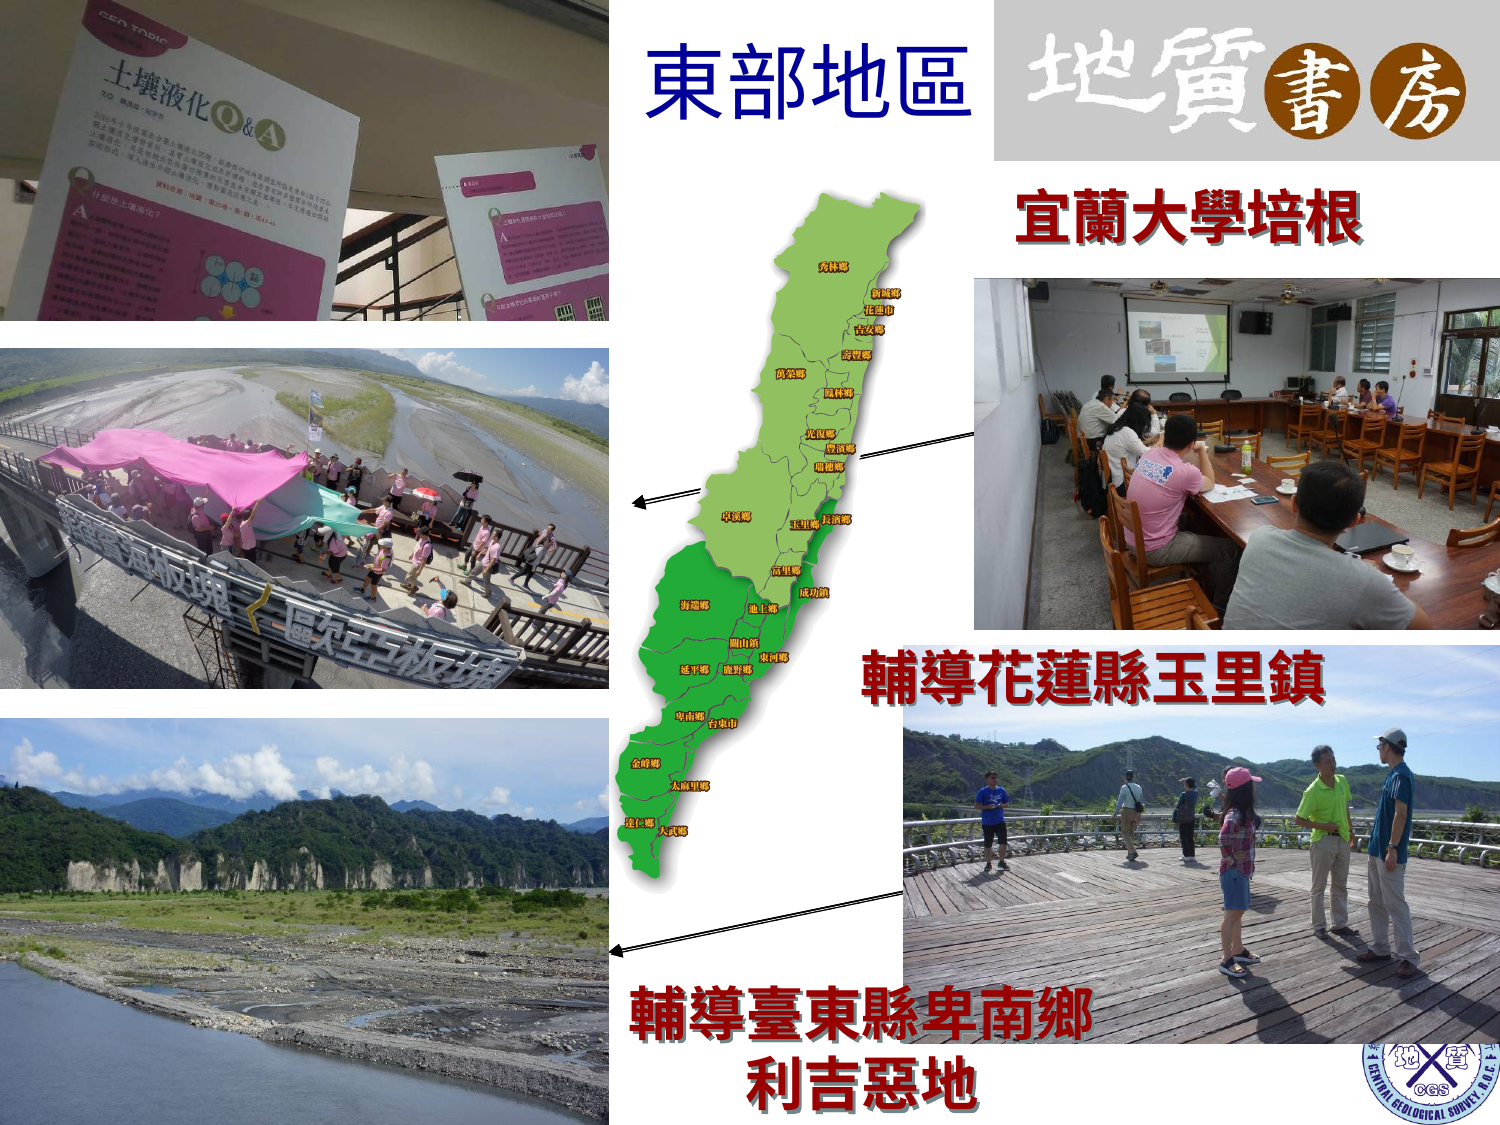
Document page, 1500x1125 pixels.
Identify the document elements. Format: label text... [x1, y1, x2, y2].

picture [974, 278, 1500, 630]
picture [1011, 0, 1500, 161]
text_box 輔導花蓮縣玉里鎮 [845, 633, 1341, 719]
text_box 宜蘭大學培根 [998, 172, 1378, 259]
text_box 東部地區 [608, 0, 1011, 161]
text_box 輔導臺東縣卑南鄉 利吉惡地 [609, 969, 1187, 1125]
picture [0, 0, 1500, 1125]
